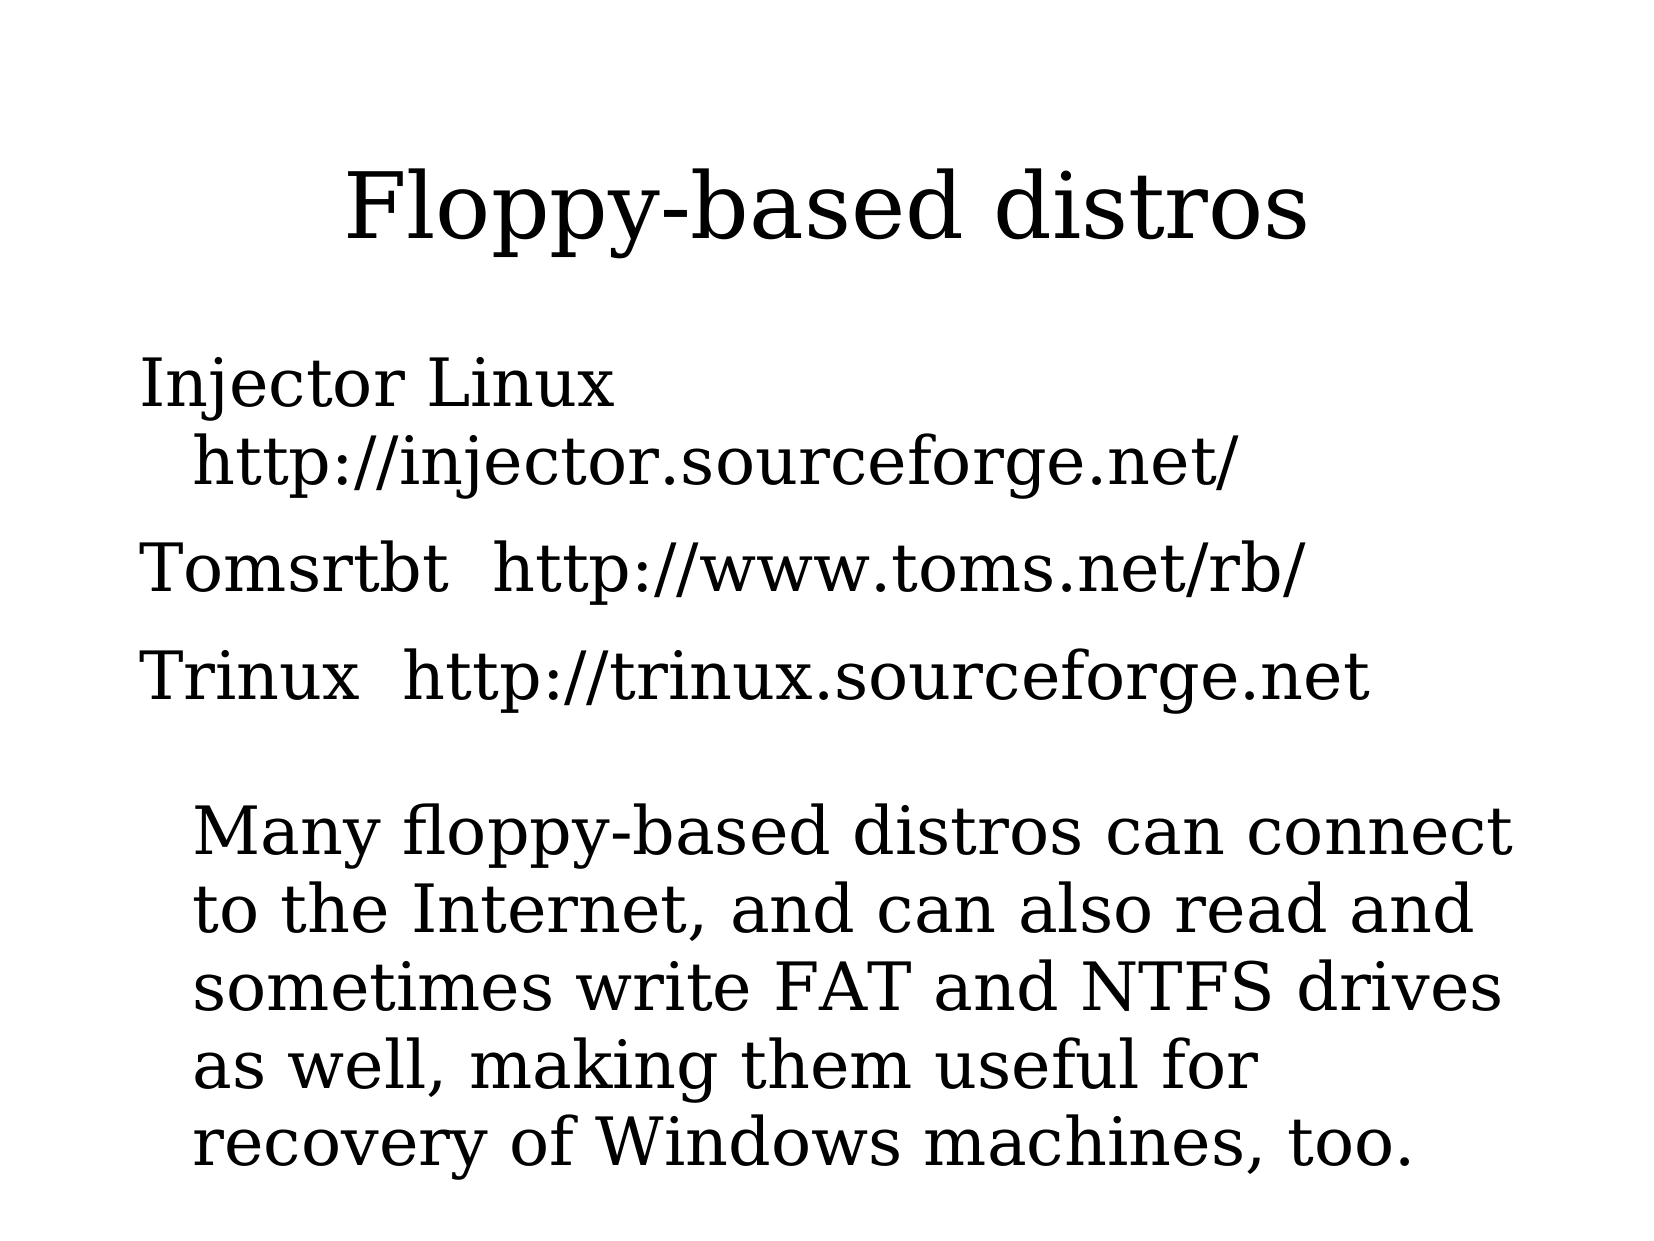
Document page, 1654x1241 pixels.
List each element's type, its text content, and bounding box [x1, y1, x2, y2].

list Injector Linux http://injector.sourceforge.net/ Tomsrtbt http://www.toms.net/rb/ Trinux http://trinux.sourceforge.net Many floppy-based distros can connect to the Internet, and can also read and sometimes write FAT and NTFS drives as well, making them useful for recovery of Windows machines, too. [121, 344, 1534, 1182]
title Floppy-based distros [121, 102, 1534, 311]
